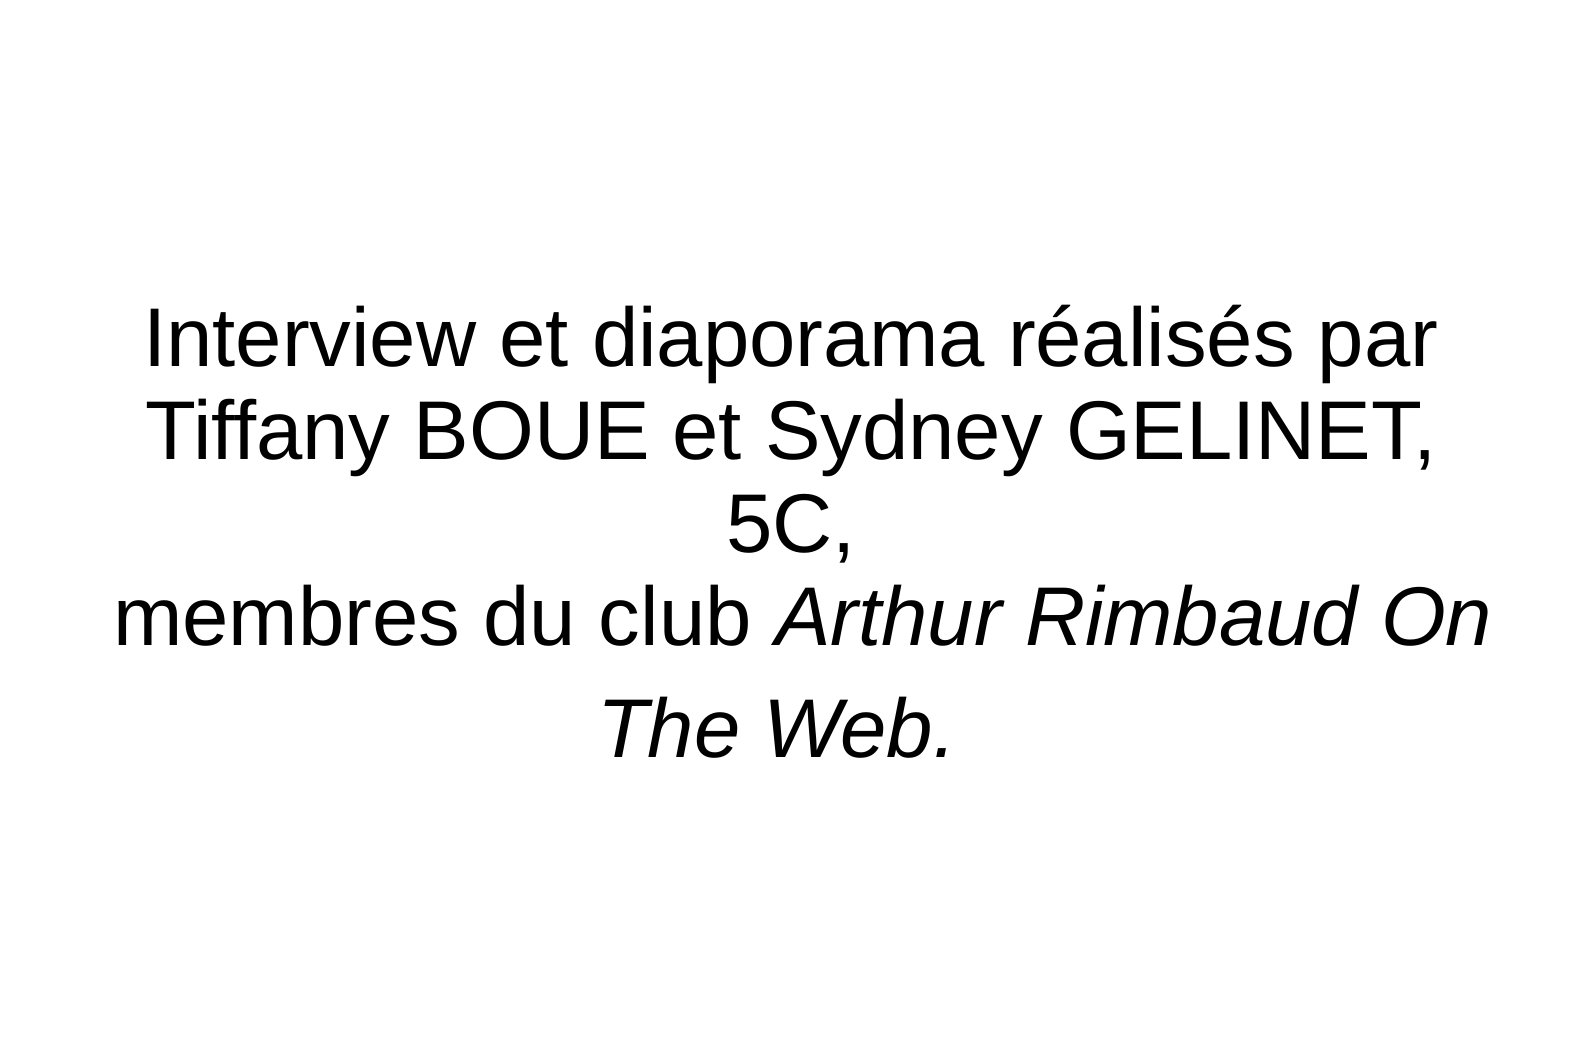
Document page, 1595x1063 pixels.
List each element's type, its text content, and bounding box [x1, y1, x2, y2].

text_box Interview et diaporama réalisés par Tiffany BOUE et Sydney GELINET, 5C, membres du club Arthur Rimbaud On The Web. [70, 283, 1512, 827]
